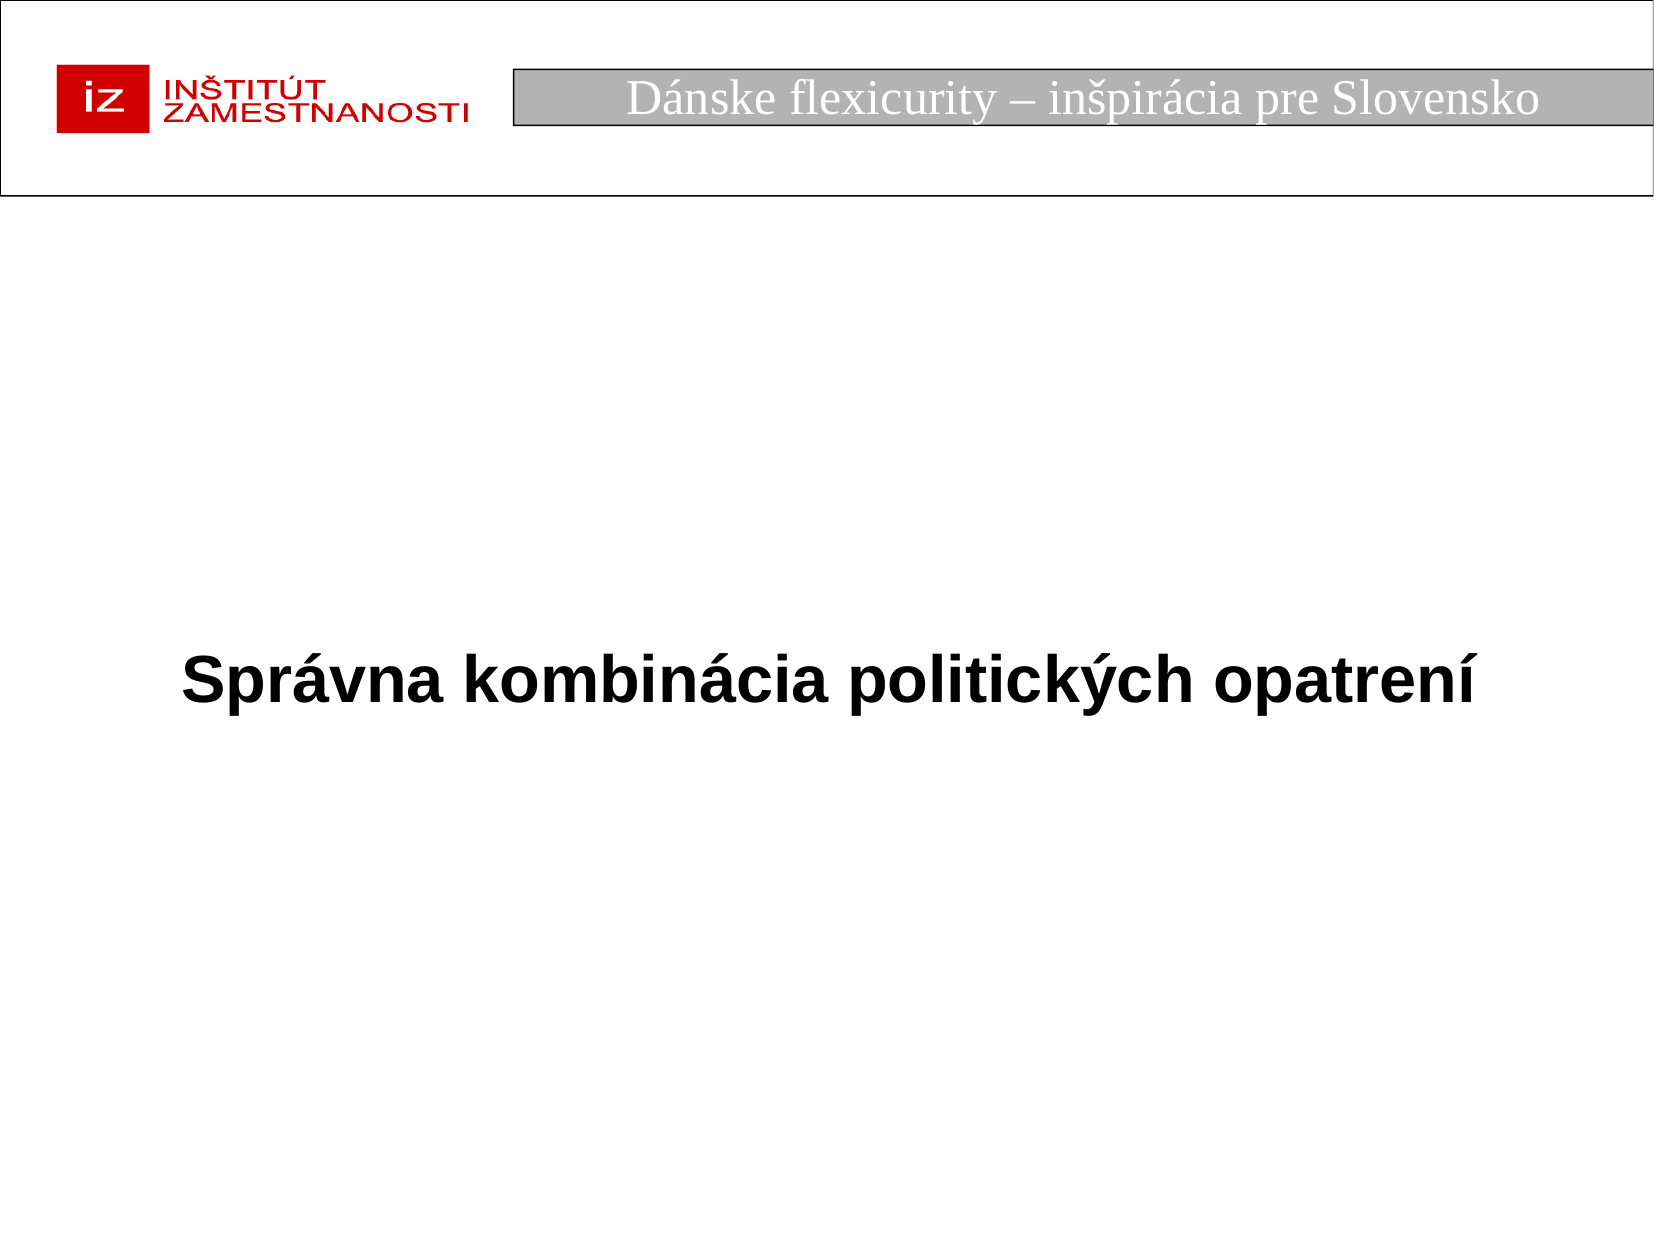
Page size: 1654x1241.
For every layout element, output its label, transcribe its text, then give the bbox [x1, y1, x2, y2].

text_box Dánske flexicurity – inšpirácia pre Slovensko [513, 69, 1654, 126]
picture [5, 5, 518, 190]
list Správna kombinácia politických opatrení [123, 346, 1536, 1214]
text_box [0, 0, 1654, 196]
